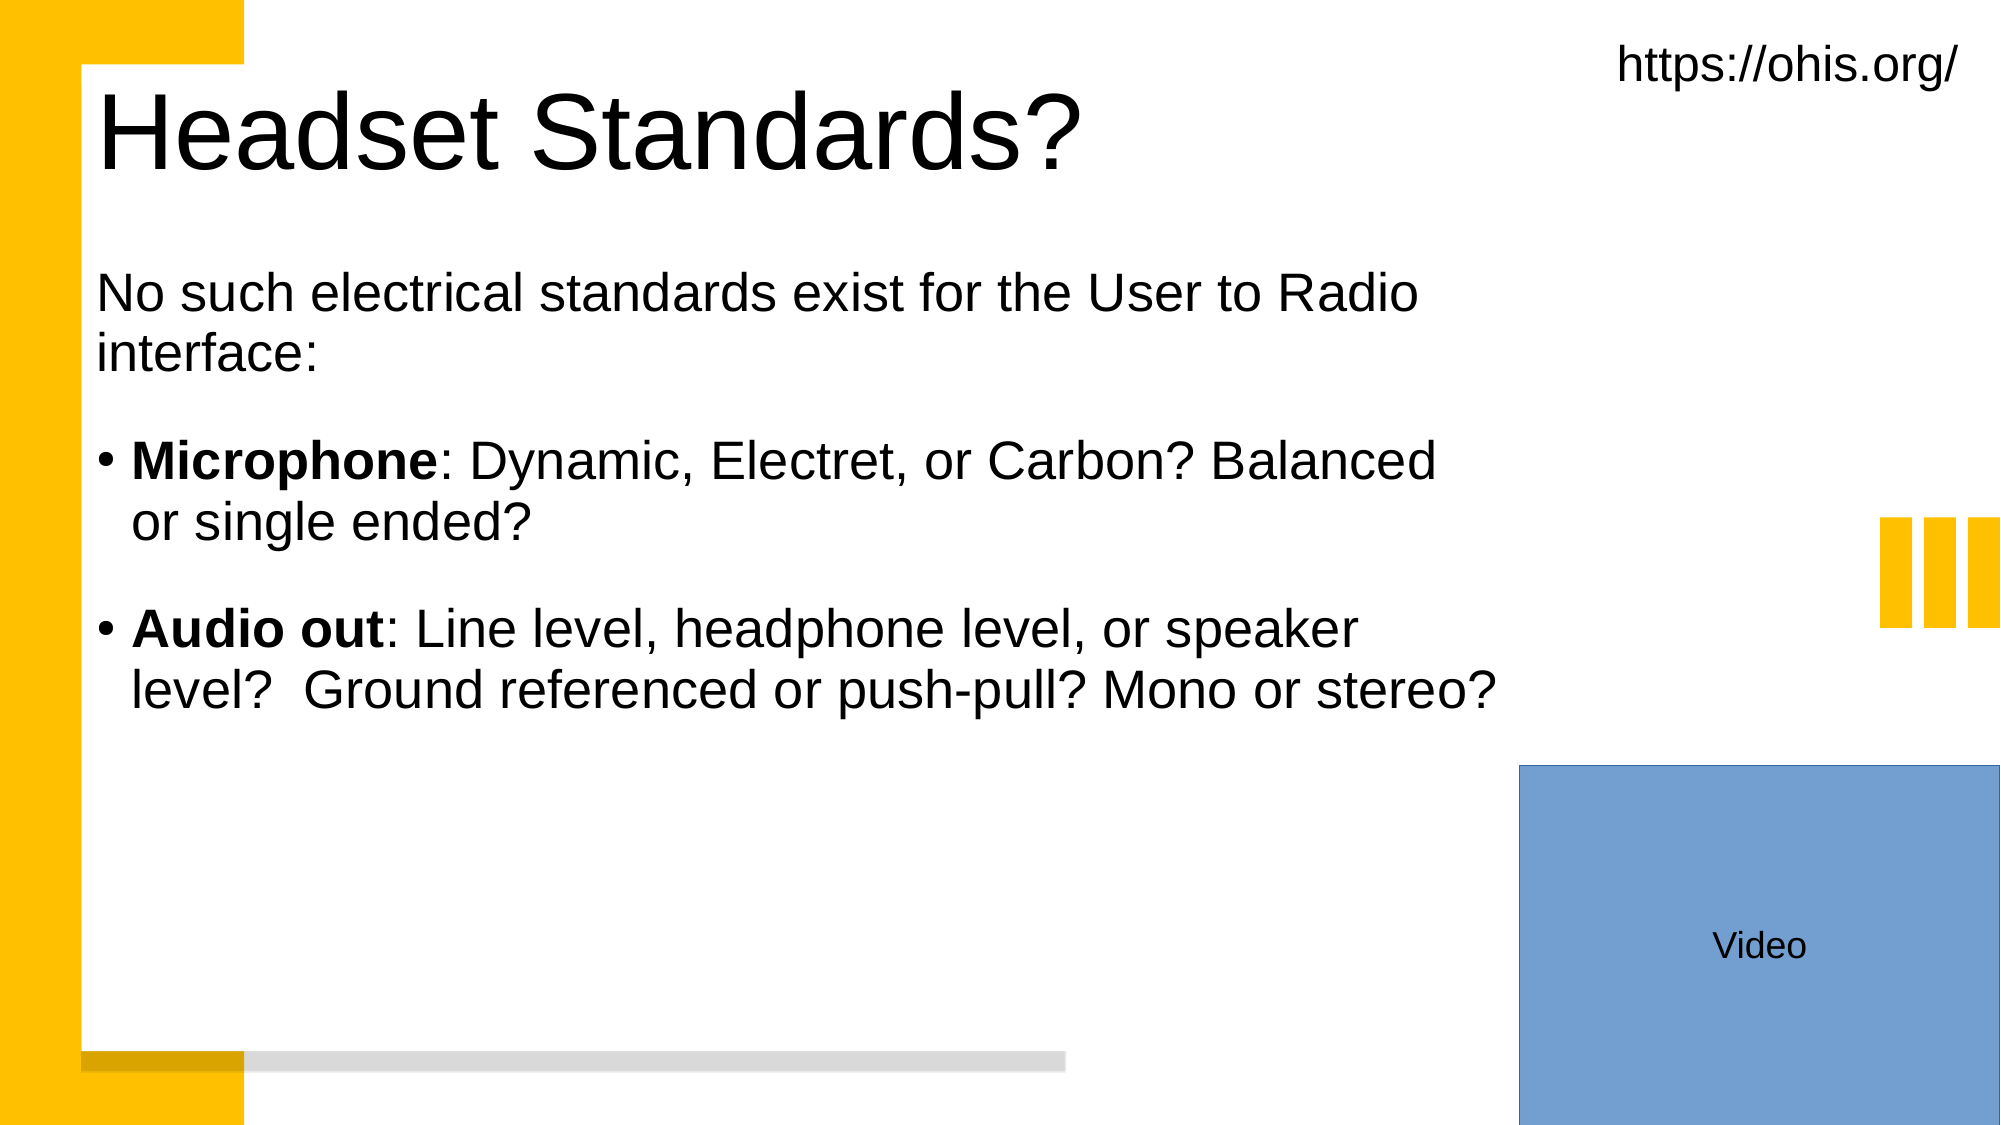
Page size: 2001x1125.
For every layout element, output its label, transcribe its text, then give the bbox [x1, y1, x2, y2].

text_box https://ohis.org/ [1590, 29, 1974, 105]
text_box Video [1519, 765, 2000, 1125]
text_box No such electrical standards exist for the User to Radio interface: Microphone: Dynamic, Electret, or Carbon? Balanced or single ended? Audio out: Line level, headphone level, or speaker level? Ground referenced or push-pull? Mono or stereo? [81, 254, 1516, 1036]
text_box Headset Standards? [81, 64, 1921, 201]
text_box [0, 0, 2000, 1125]
